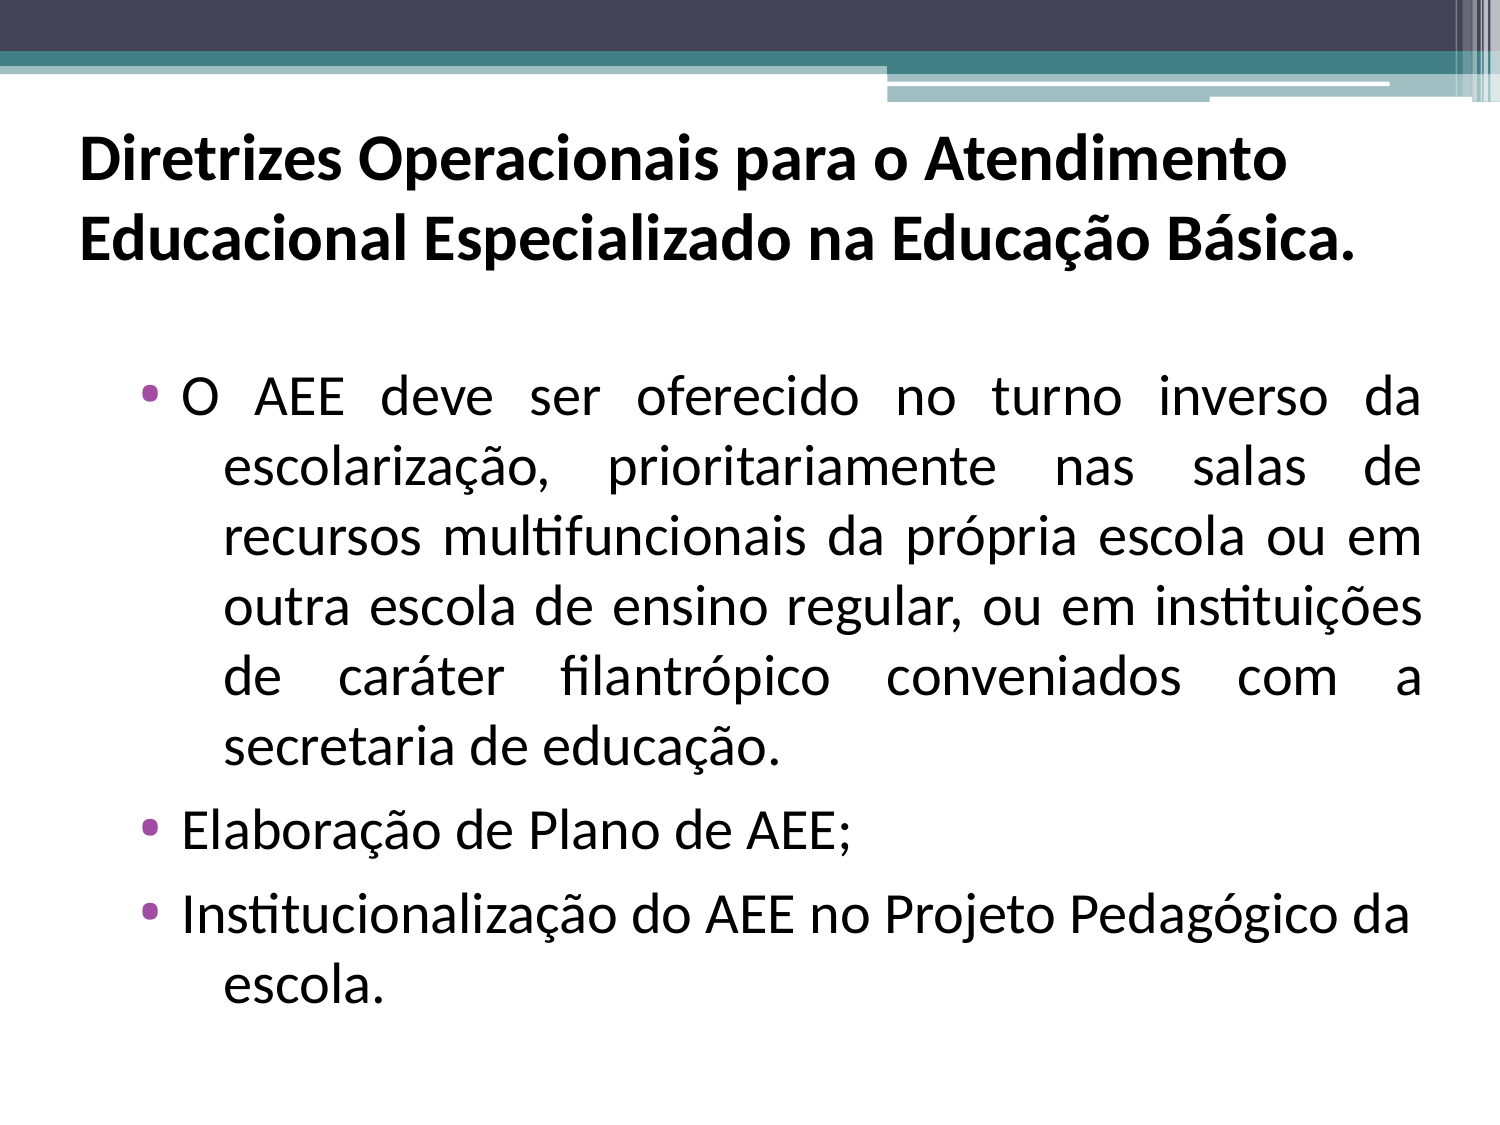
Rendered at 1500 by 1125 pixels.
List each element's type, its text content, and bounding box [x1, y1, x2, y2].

title Diretrizes Operacionais para o Atendimento Educacional Especializado na Educação Básica. [64, 106, 1500, 260]
list O AEE deve ser oferecido no turno inverso da escolarização, prioritariamente nas salas de recursos multifuncionais da própria escola ou em outra escola de ensino regular, ou em instituições de caráter filantrópico conveniados com a secretaria de educação. Elaboração de Plano de AEE; Institucionalização do AEE no Projeto Pedagógico da escola. [88, 349, 1439, 1059]
